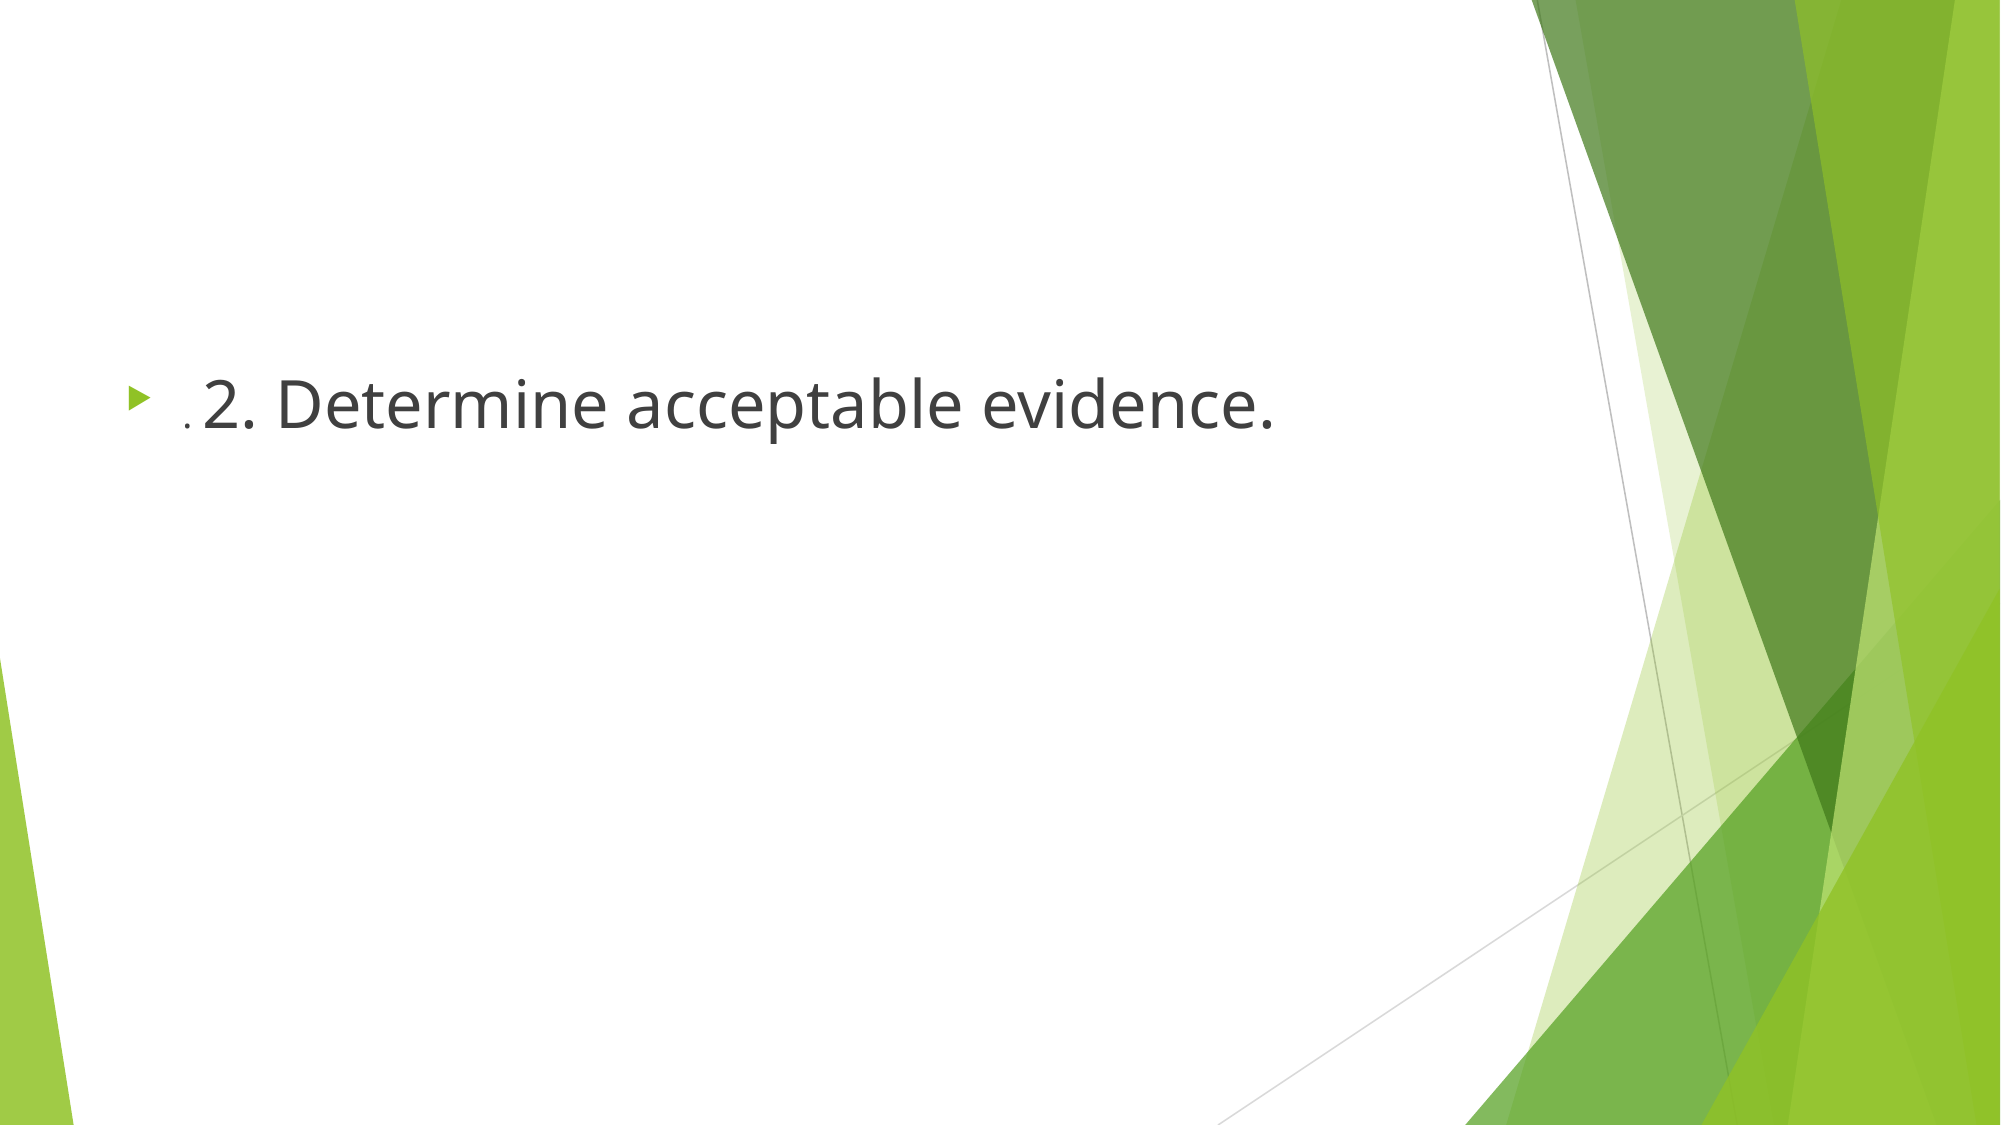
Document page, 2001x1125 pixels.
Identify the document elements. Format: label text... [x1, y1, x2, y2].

list . 2. Determine acceptable evidence. [111, 354, 1522, 992]
